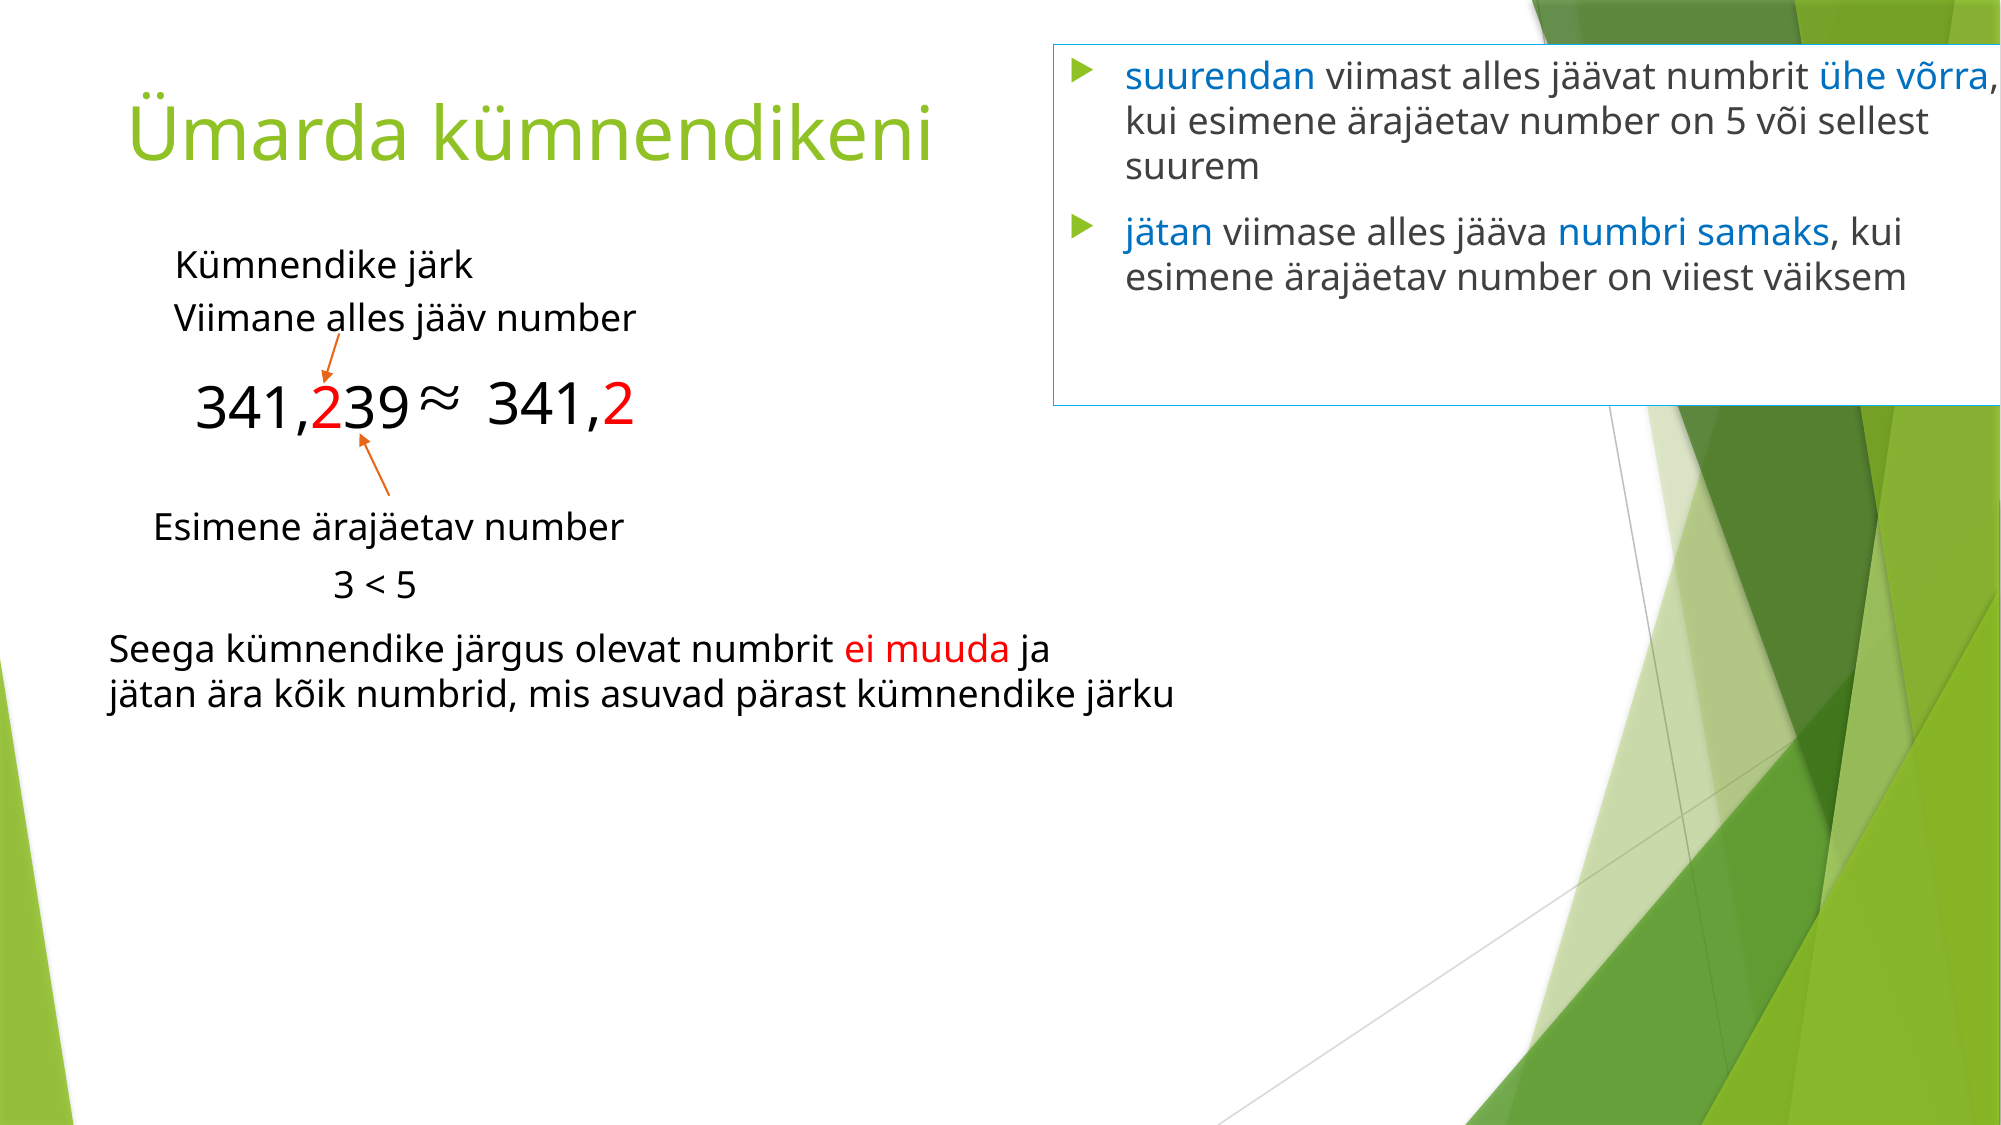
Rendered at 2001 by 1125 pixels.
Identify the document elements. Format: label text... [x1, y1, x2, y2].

text_box Seega kümnendike järgus olevat numbrit ei muuda ja jätan ära kõik numbrid, mis asuvad pärast kümnendike järku [93, 617, 1191, 723]
title Ümarda kümnendikeni [111, 77, 1053, 295]
text_box Viimane alles jääv number [159, 286, 653, 347]
text_box Kümnendike järk [159, 233, 489, 286]
list suurendan viimast alles jäävat numbrit ühe võrra, kui esimene ärajäetav number on 5 või sellest suurem jätan viimase alles jääva numbri samaks, kui esimene ärajäetav number on viiest väiksem [1053, 44, 2000, 406]
text_box 341,2 [472, 358, 732, 444]
text_box 341,239 [180, 362, 440, 448]
text_box 3 < 5 [318, 553, 433, 614]
chart [409, 362, 471, 434]
text_box Esimene ärajäetav number [138, 495, 640, 556]
